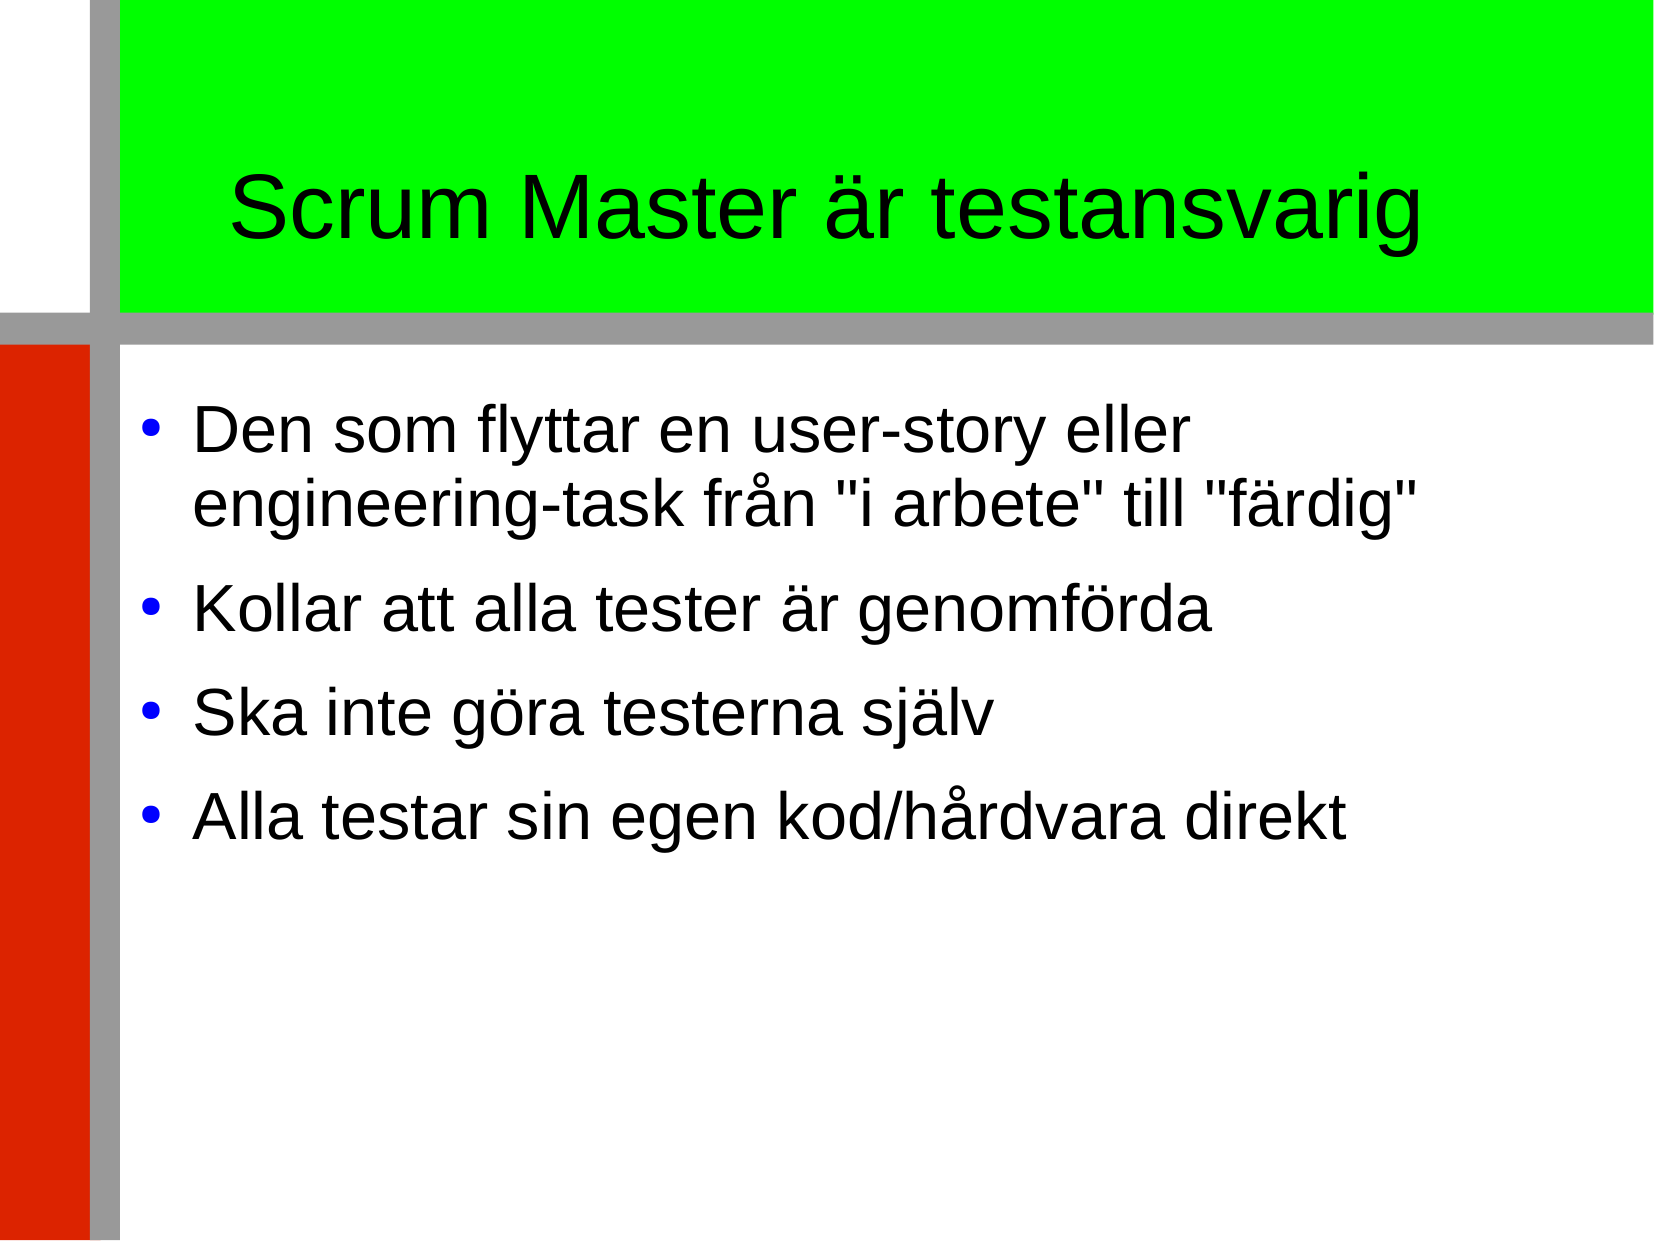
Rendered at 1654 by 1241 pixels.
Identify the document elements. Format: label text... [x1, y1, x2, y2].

list Den som flyttar en user-story eller engineering-task från "i arbete" till "färdig" Kollar att alla tester är genomförda Ska inte göra testerna själv Alla testar sin egen kod/hårdvara direkt [121, 391, 1534, 1127]
title Scrum Master är testansvarig [121, 102, 1534, 311]
